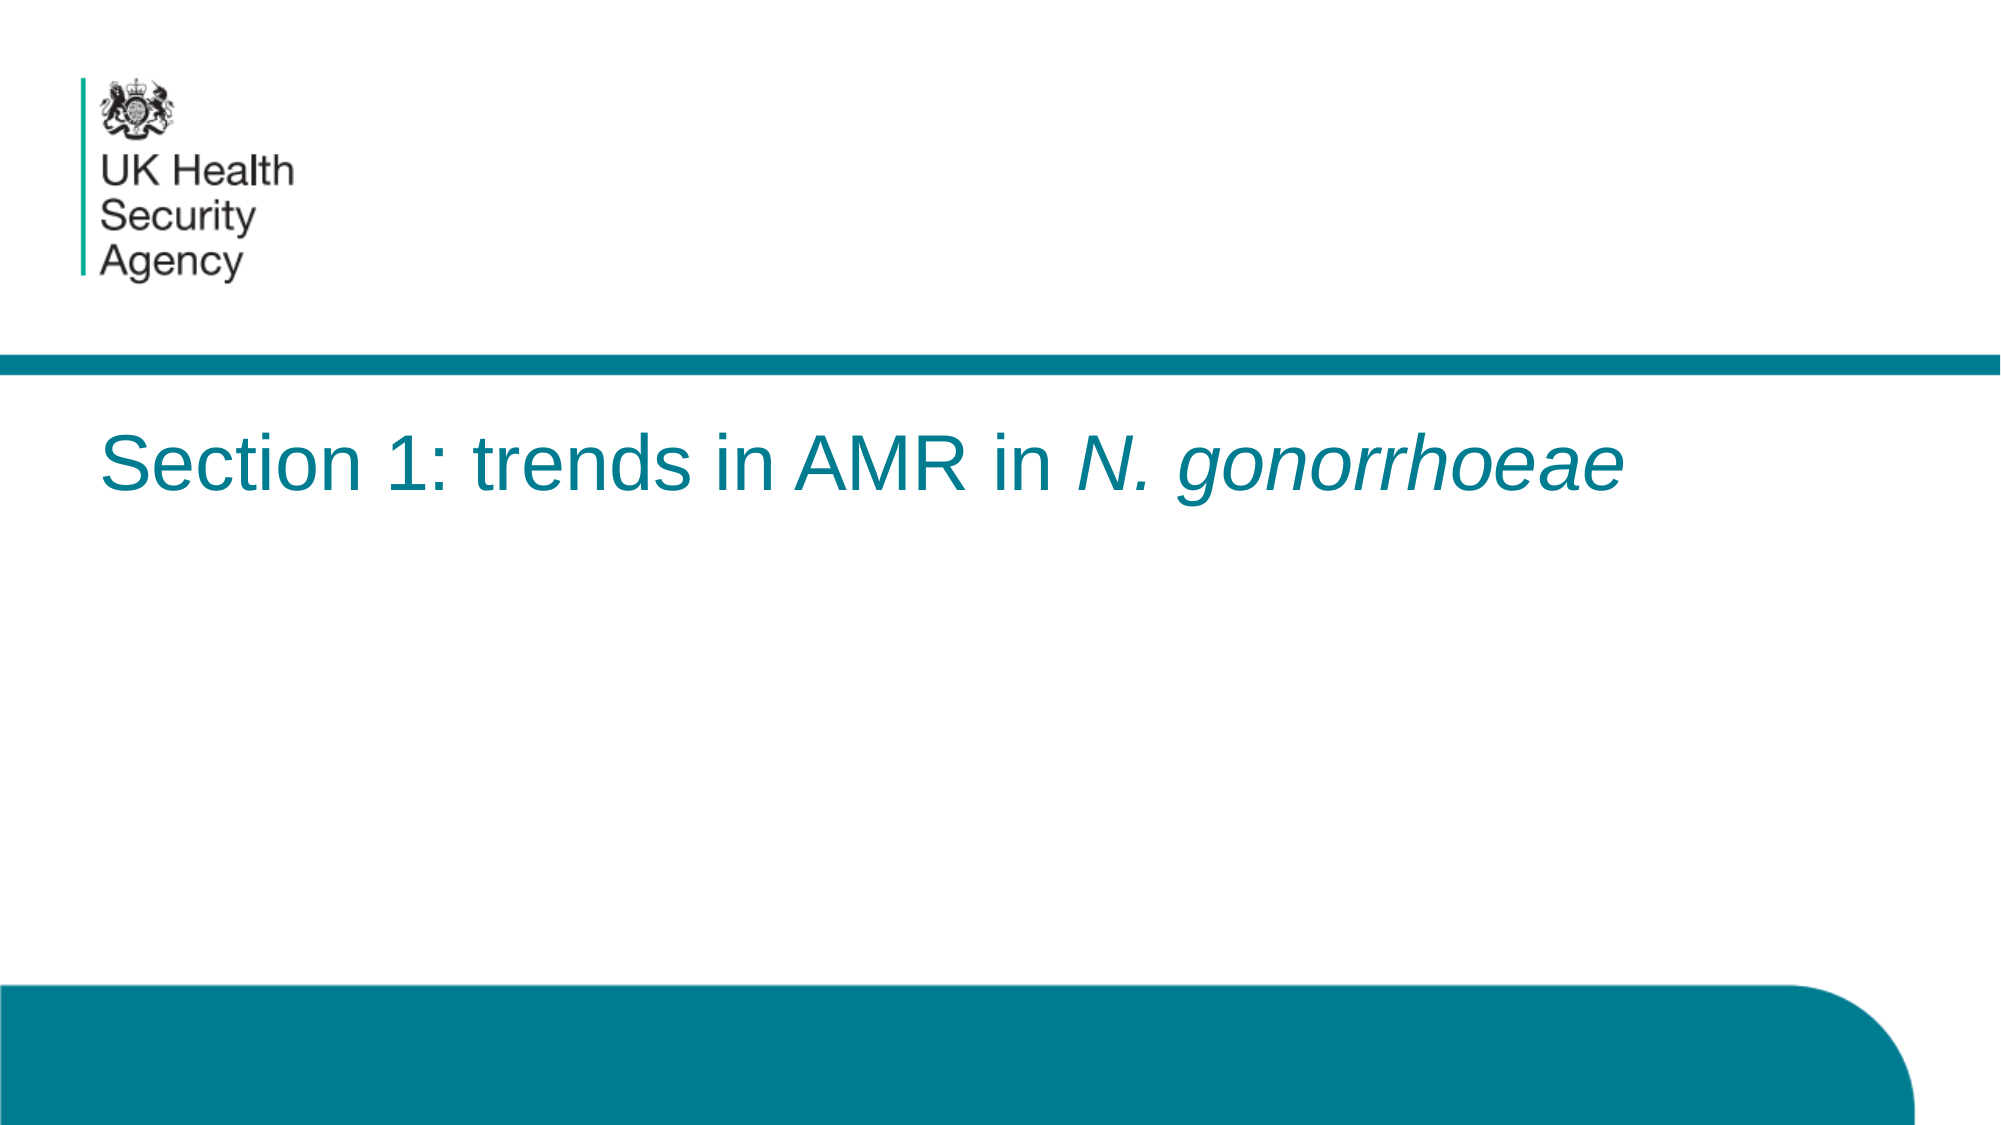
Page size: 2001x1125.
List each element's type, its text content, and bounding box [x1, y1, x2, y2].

title Section 1: trends in AMR in N. gonorrhoeae [84, 414, 1804, 807]
